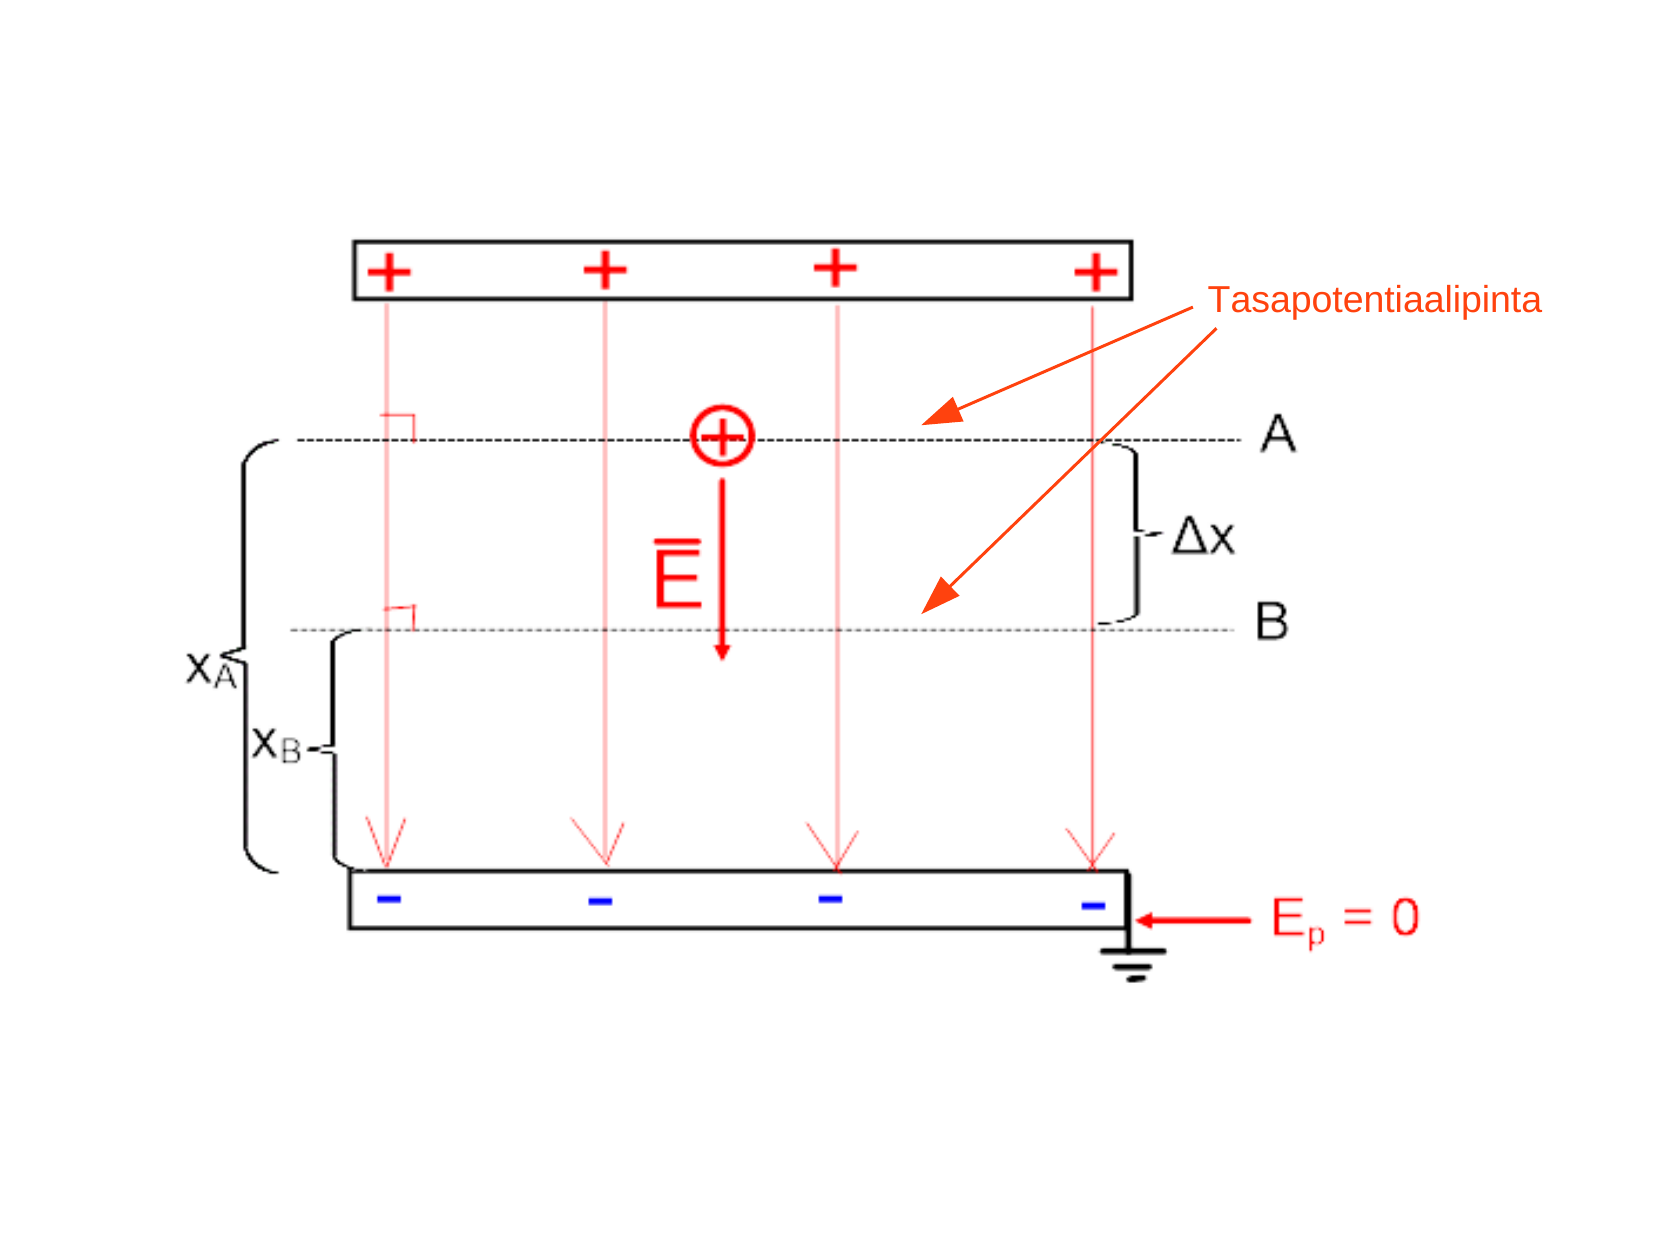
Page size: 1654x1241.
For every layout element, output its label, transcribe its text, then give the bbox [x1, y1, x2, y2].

text_box Tasapotentiaalipinta [1192, 271, 1558, 329]
picture [141, 177, 1464, 1004]
